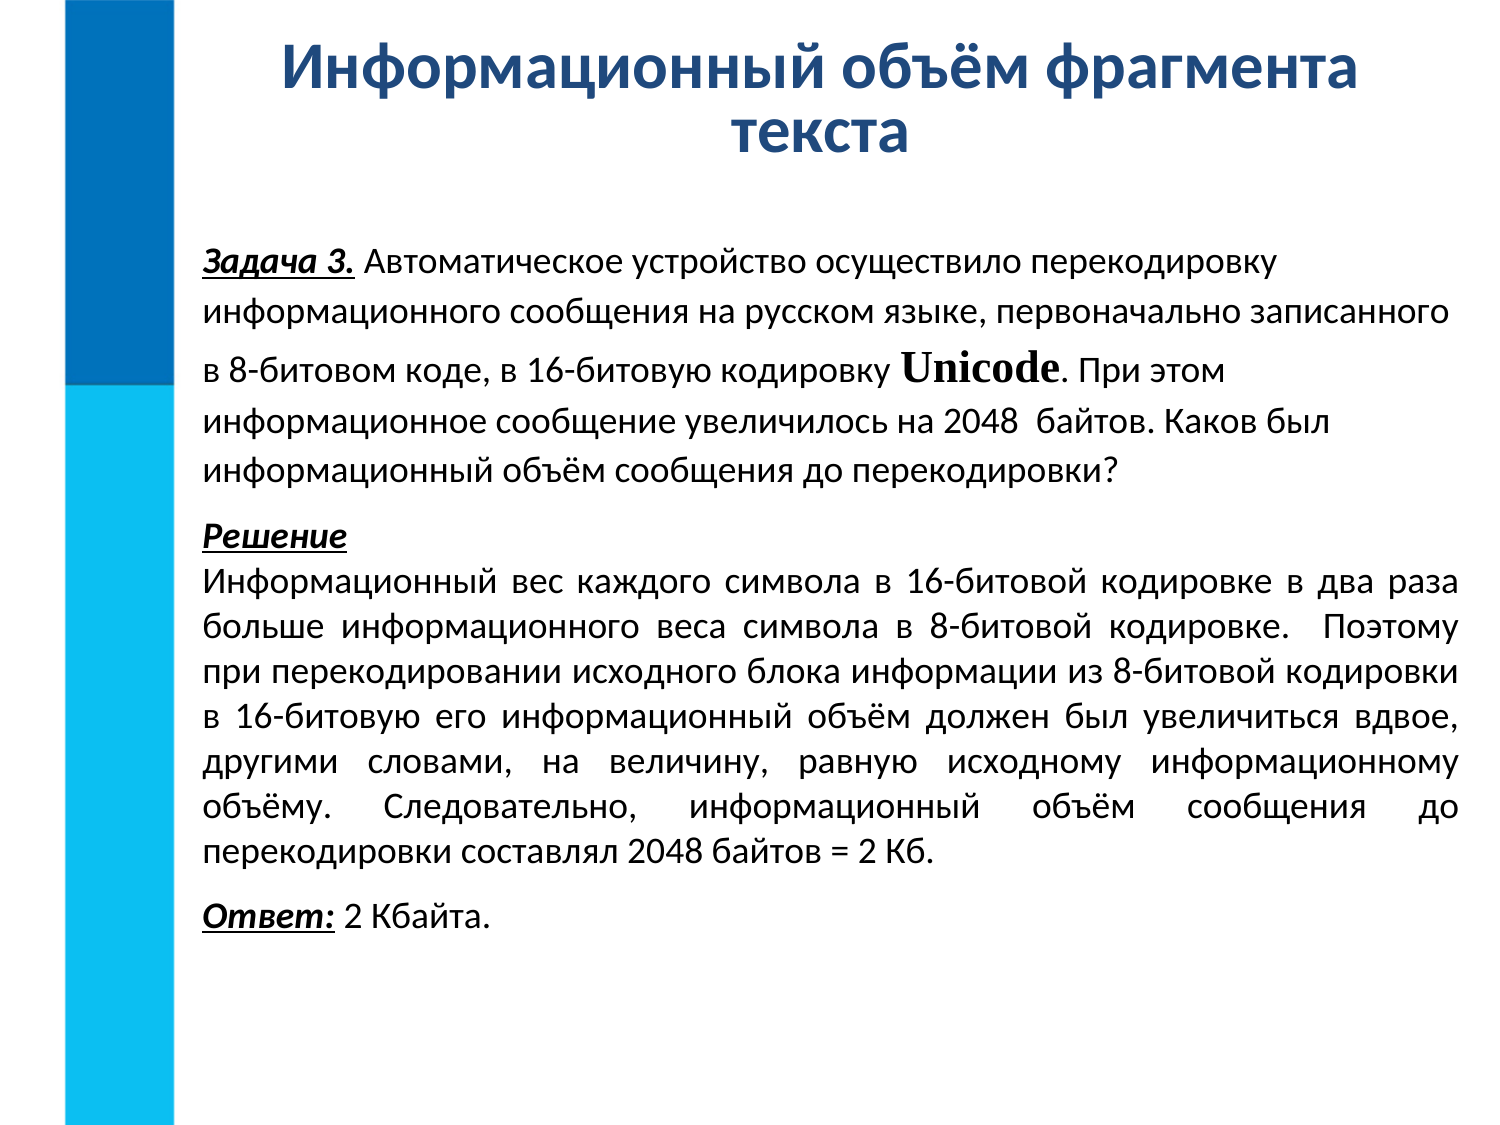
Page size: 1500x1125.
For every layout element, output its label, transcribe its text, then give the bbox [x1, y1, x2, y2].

picture [0, 0, 1500, 1125]
text_box Информационный объём фрагмента текста [183, 30, 1459, 173]
text_box Задача 3. Автоматическое устройство осуществило перекодировку информационного сообщения на русском языке, первоначально записанного в 8-битовом коде, в 16-битовую кодировку Unicode. При этом информационное сообщение увеличилось на 2048 байтов. Каков был информационный объём сообщения до перекодировки? Решение Информационный вес каждого символа в 16-битовой кодировке в два раза больше информационного веса символа в 8-битовой кодировке. Поэтому при перекодировании исходного блока информации из 8-битовой кодировки в 16-битовую его информационный объём должен был увеличиться вдвое, другими словами, на величину, равную исходному информационному объёму. Следовательно, информационный объём сообщения до перекодировки составлял 2048 байтов = 2 Кб. Ответ: 2 Кбайта. [187, 224, 1476, 944]
